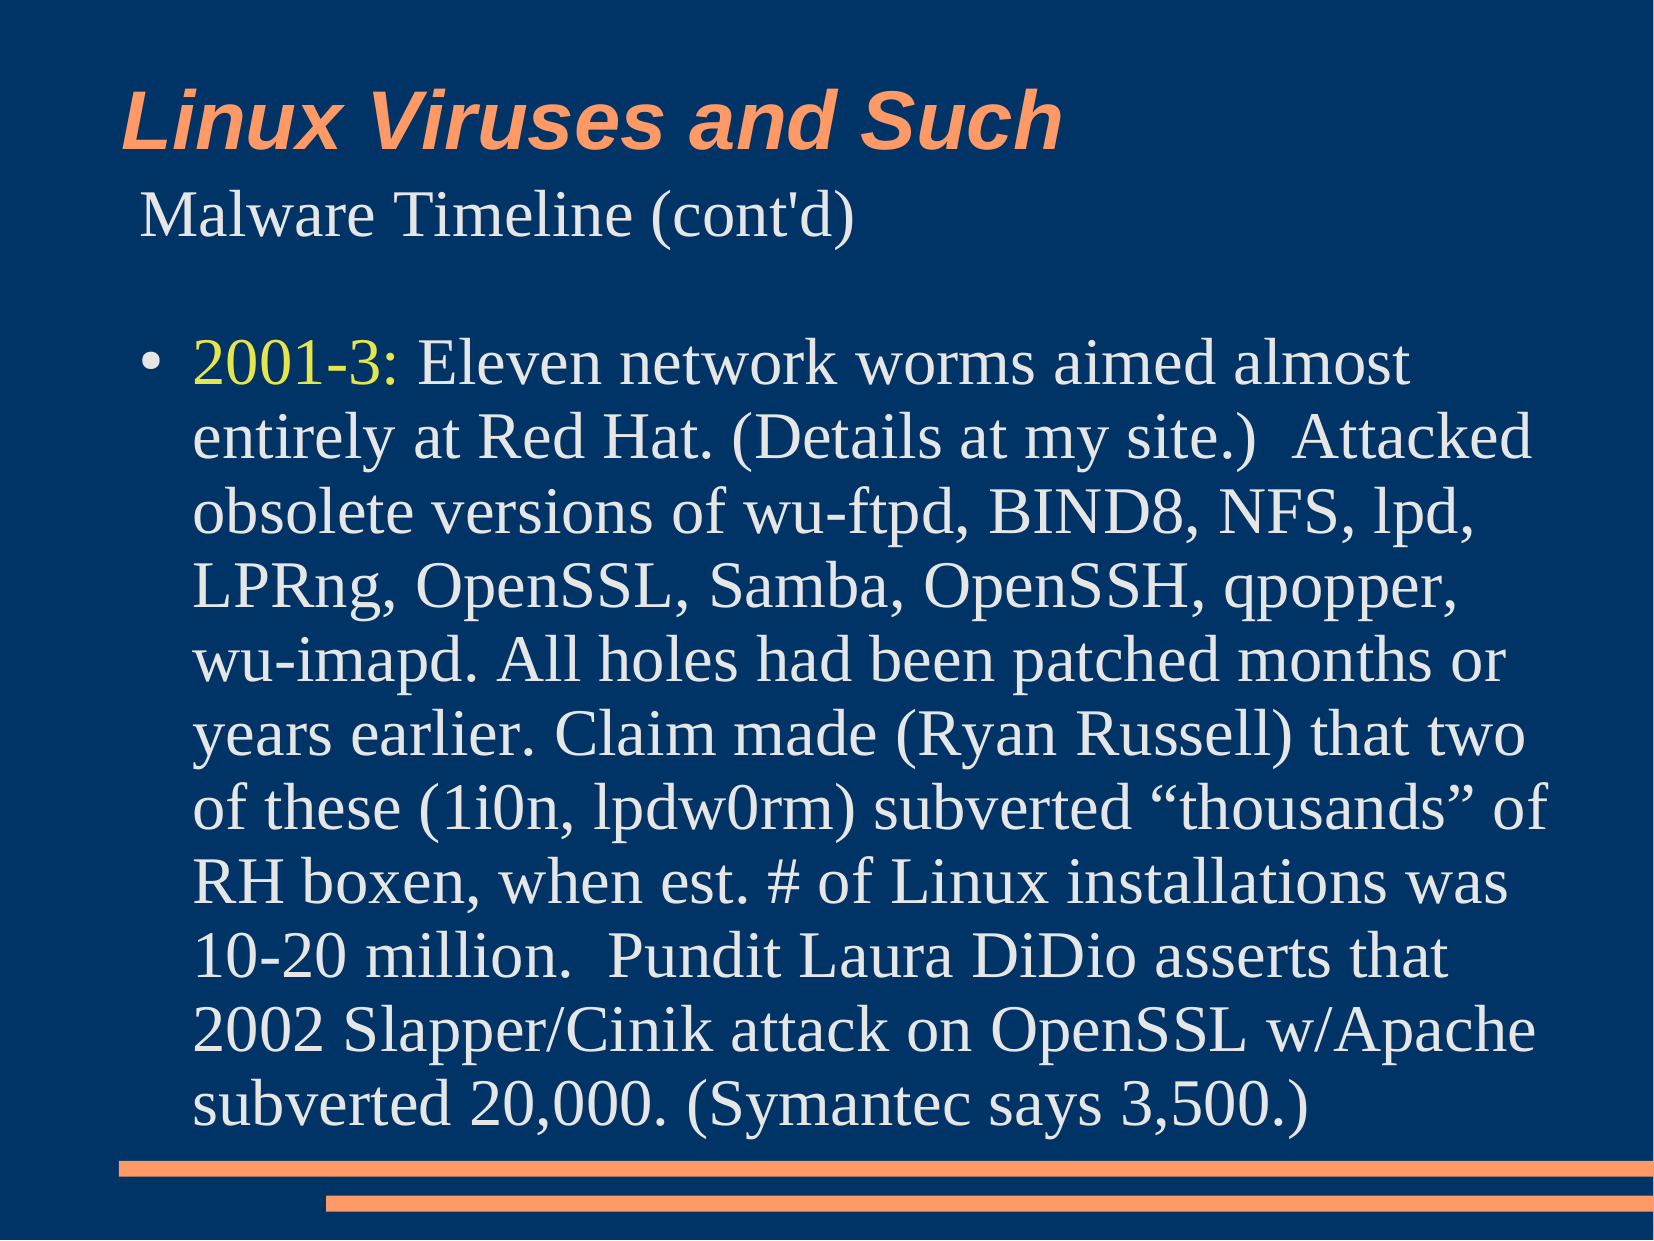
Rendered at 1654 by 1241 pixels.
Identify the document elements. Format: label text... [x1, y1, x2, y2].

list Malware Timeline (cont'd) 2001-3: Eleven network worms aimed almost entirely at Red Hat. (Details at my site.) Attacked obsolete versions of wu-ftpd, BIND8, NFS, lpd, LPRng, OpenSSL, Samba, OpenSSH, qpopper, wu-imapd. All holes had been patched months or years earlier. Claim made (Ryan Russell) that two of these (1i0n, lpdw0rm) subverted “thousands” of RH boxen, when est. # of Linux installations was 10-20 million. Pundit Laura DiDio asserts that 2002 Slapper/Cinik attack on OpenSSL w/Apache subverted 20,000. (Symantec says 3,500.) [121, 177, 1561, 1141]
title Linux Viruses and Such [121, 46, 1534, 177]
